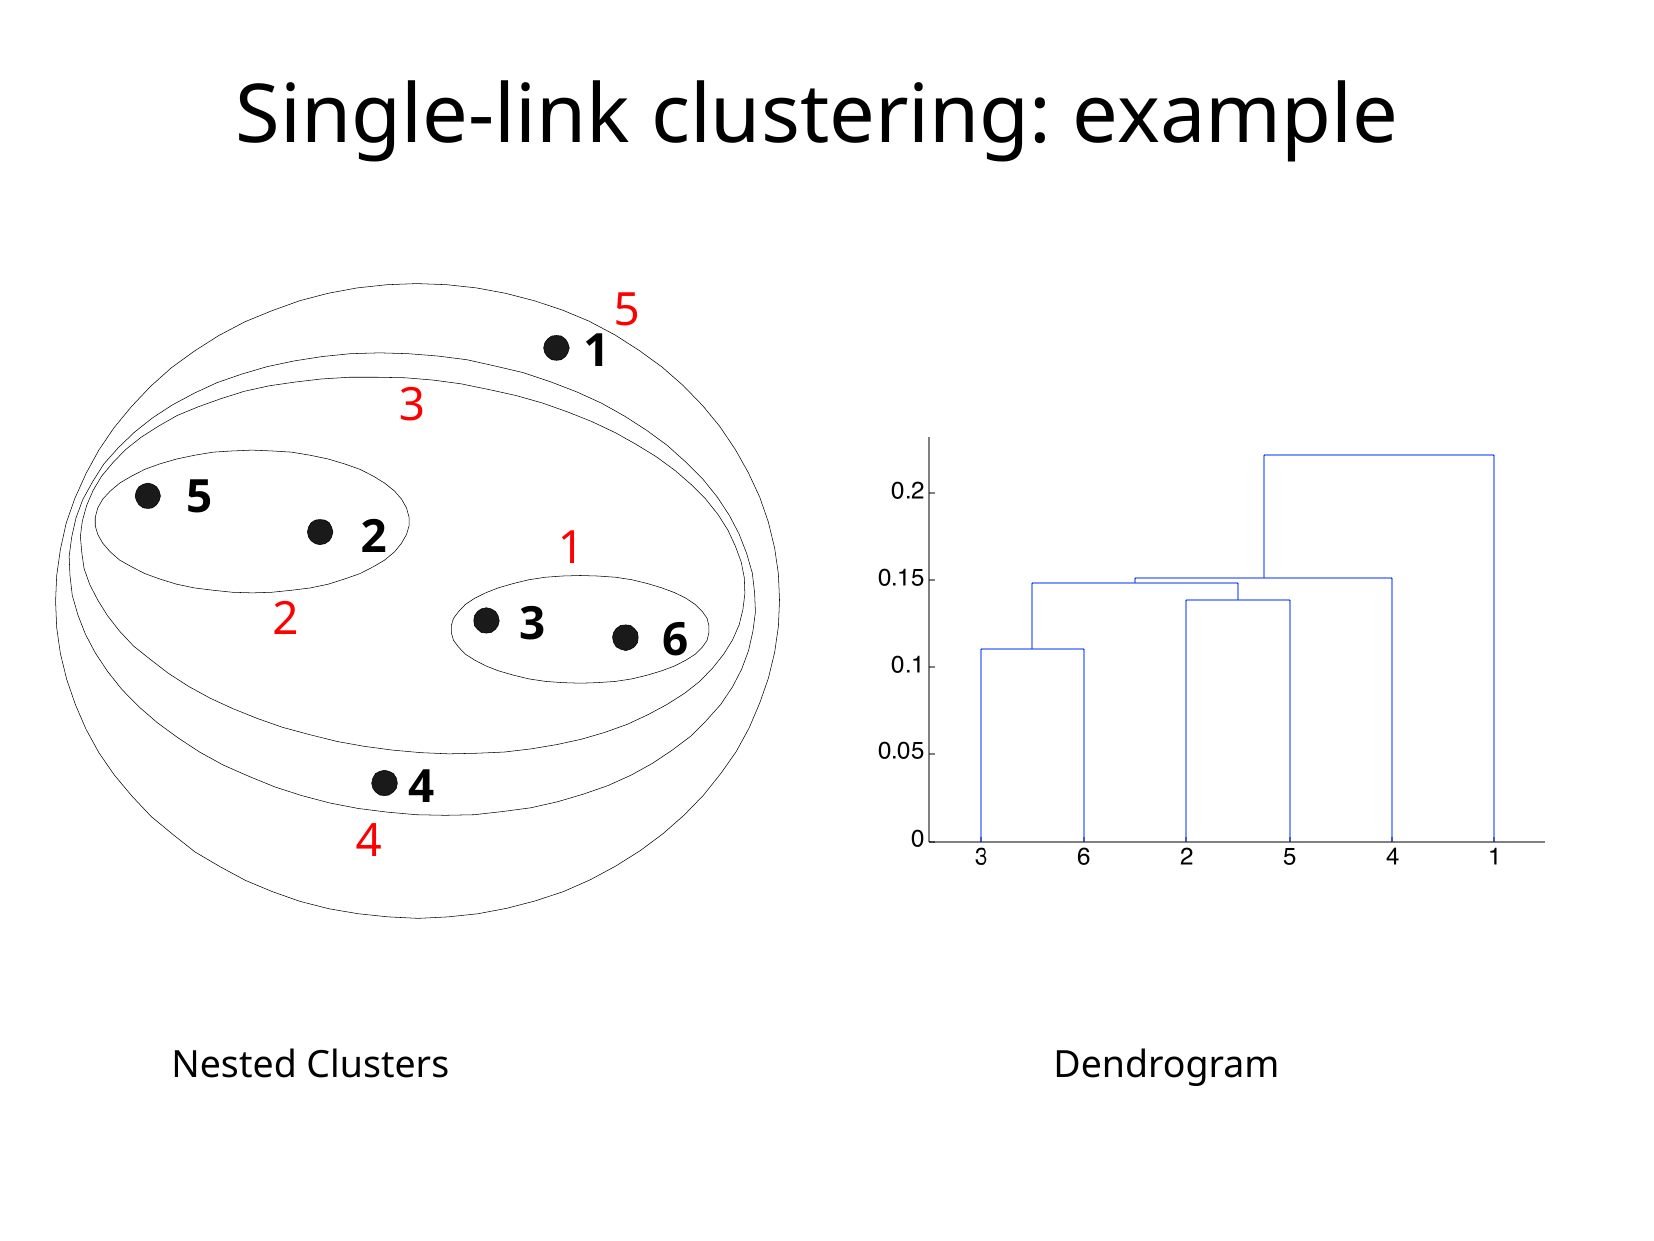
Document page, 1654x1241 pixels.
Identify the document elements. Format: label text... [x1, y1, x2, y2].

picture [826, 399, 1621, 896]
text_box 3 [519, 593, 546, 650]
text_box Nested Clusters [165, 1033, 774, 1094]
text_box 6 [662, 609, 689, 665]
text_box [307, 519, 333, 545]
text_box 3 [398, 374, 426, 430]
text_box 1 [590, 320, 610, 331]
text_box 2 [360, 506, 387, 562]
text_box [371, 770, 398, 796]
title Single-link clustering: example [68, 27, 1567, 193]
text_box 4 [408, 756, 435, 812]
text_box [473, 607, 500, 634]
text_box 4 [355, 810, 383, 866]
text_box 5 [185, 466, 213, 522]
text_box 6 [680, 660, 689, 665]
text_box 2 [272, 589, 299, 645]
text_box [543, 335, 570, 361]
text_box Dendrogram [1047, 1033, 1463, 1094]
text_box 1 [557, 517, 585, 573]
text_box 5 [613, 279, 641, 335]
text_box [135, 483, 161, 509]
text_box 1 [583, 320, 610, 376]
text_box [612, 624, 639, 651]
